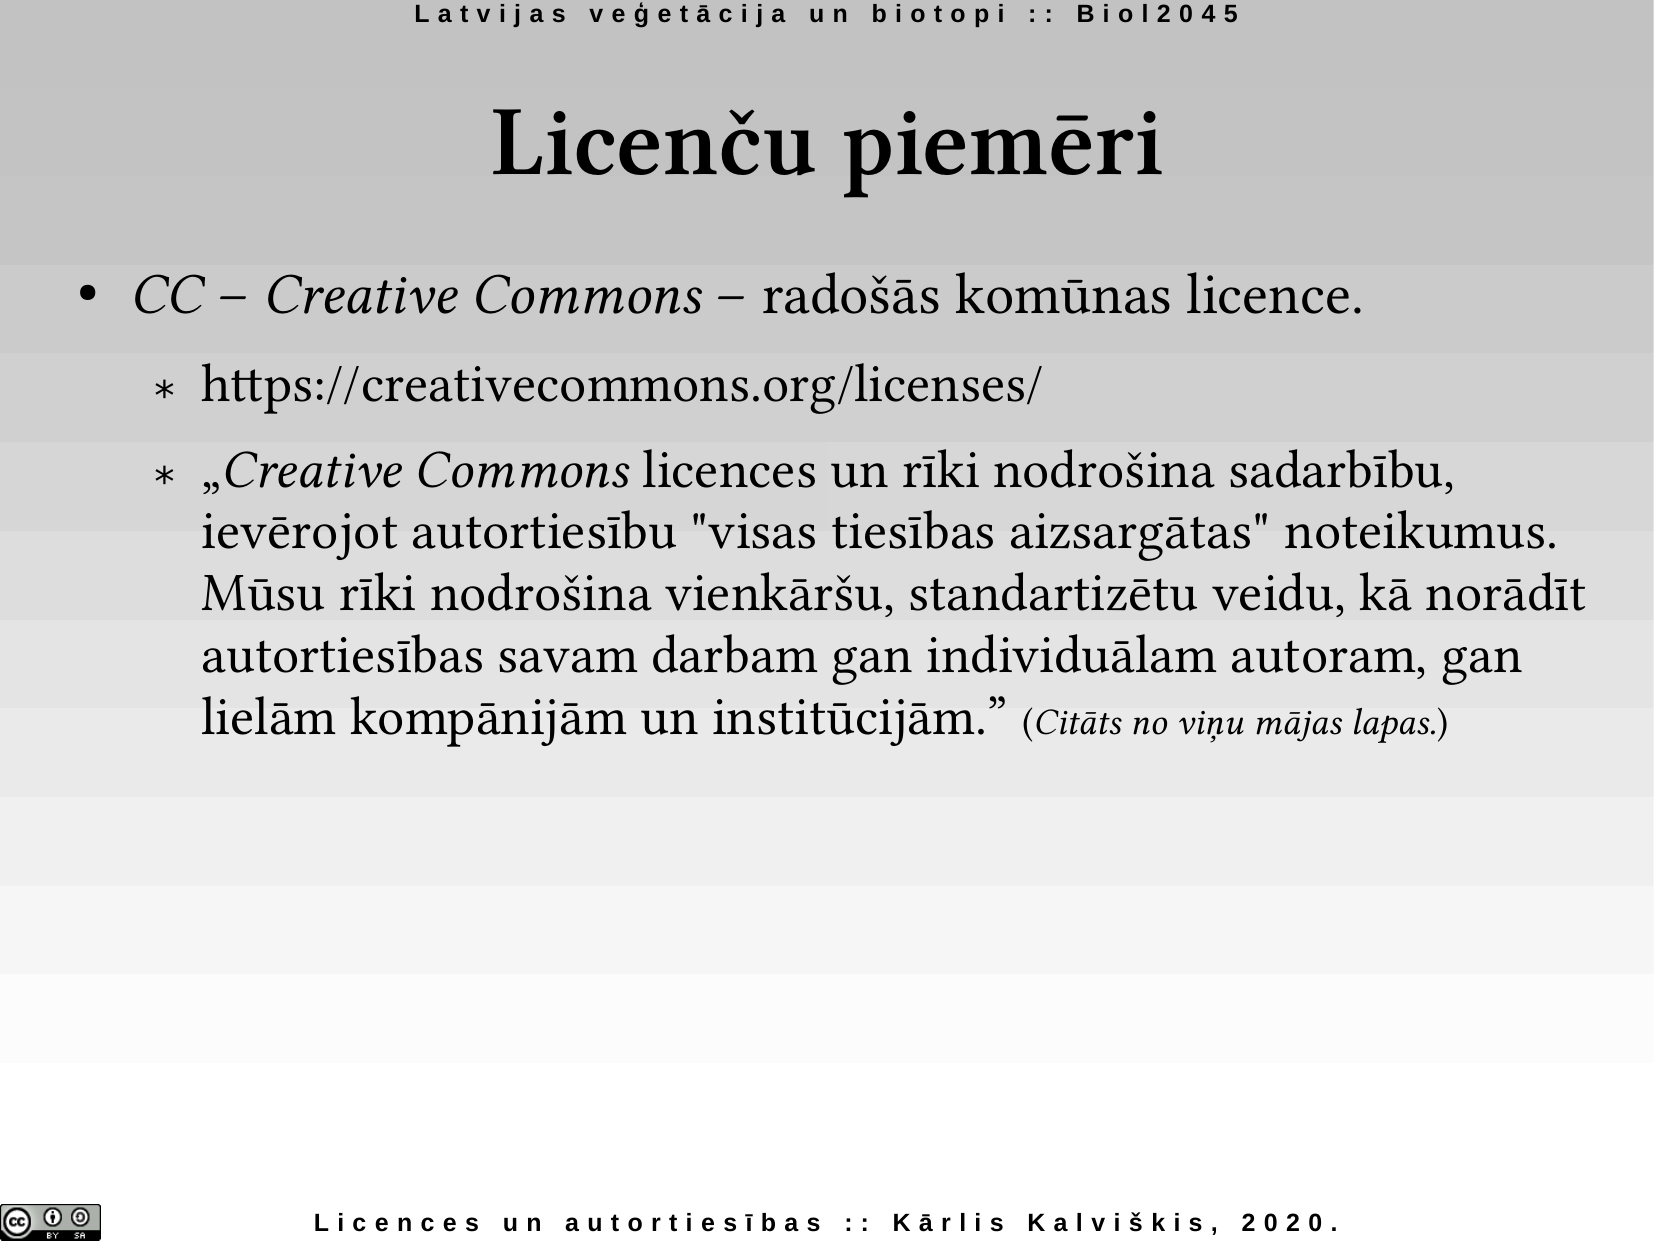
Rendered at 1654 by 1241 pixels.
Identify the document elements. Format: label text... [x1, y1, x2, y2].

list CC – Creative Commons – radošās komūnas licence. https://creativecommons.org/licenses/ „Creative Commons licences un rīki nodrošina sadarbību, ievērojot autortiesību "visas tiesības aizsargātas" noteikumus. Mūsu rīki nodrošina vienkāršu, standartizētu veidu, kā norādīt autortiesības savam darbam gan individuālam autoram, gan lielām kompānijām un institūcijām.” (Citāts no viņu mājas lapas.) [59, 261, 1596, 880]
picture [0, 0, 1654, 1241]
title Licenču piemēri [59, 37, 1596, 246]
